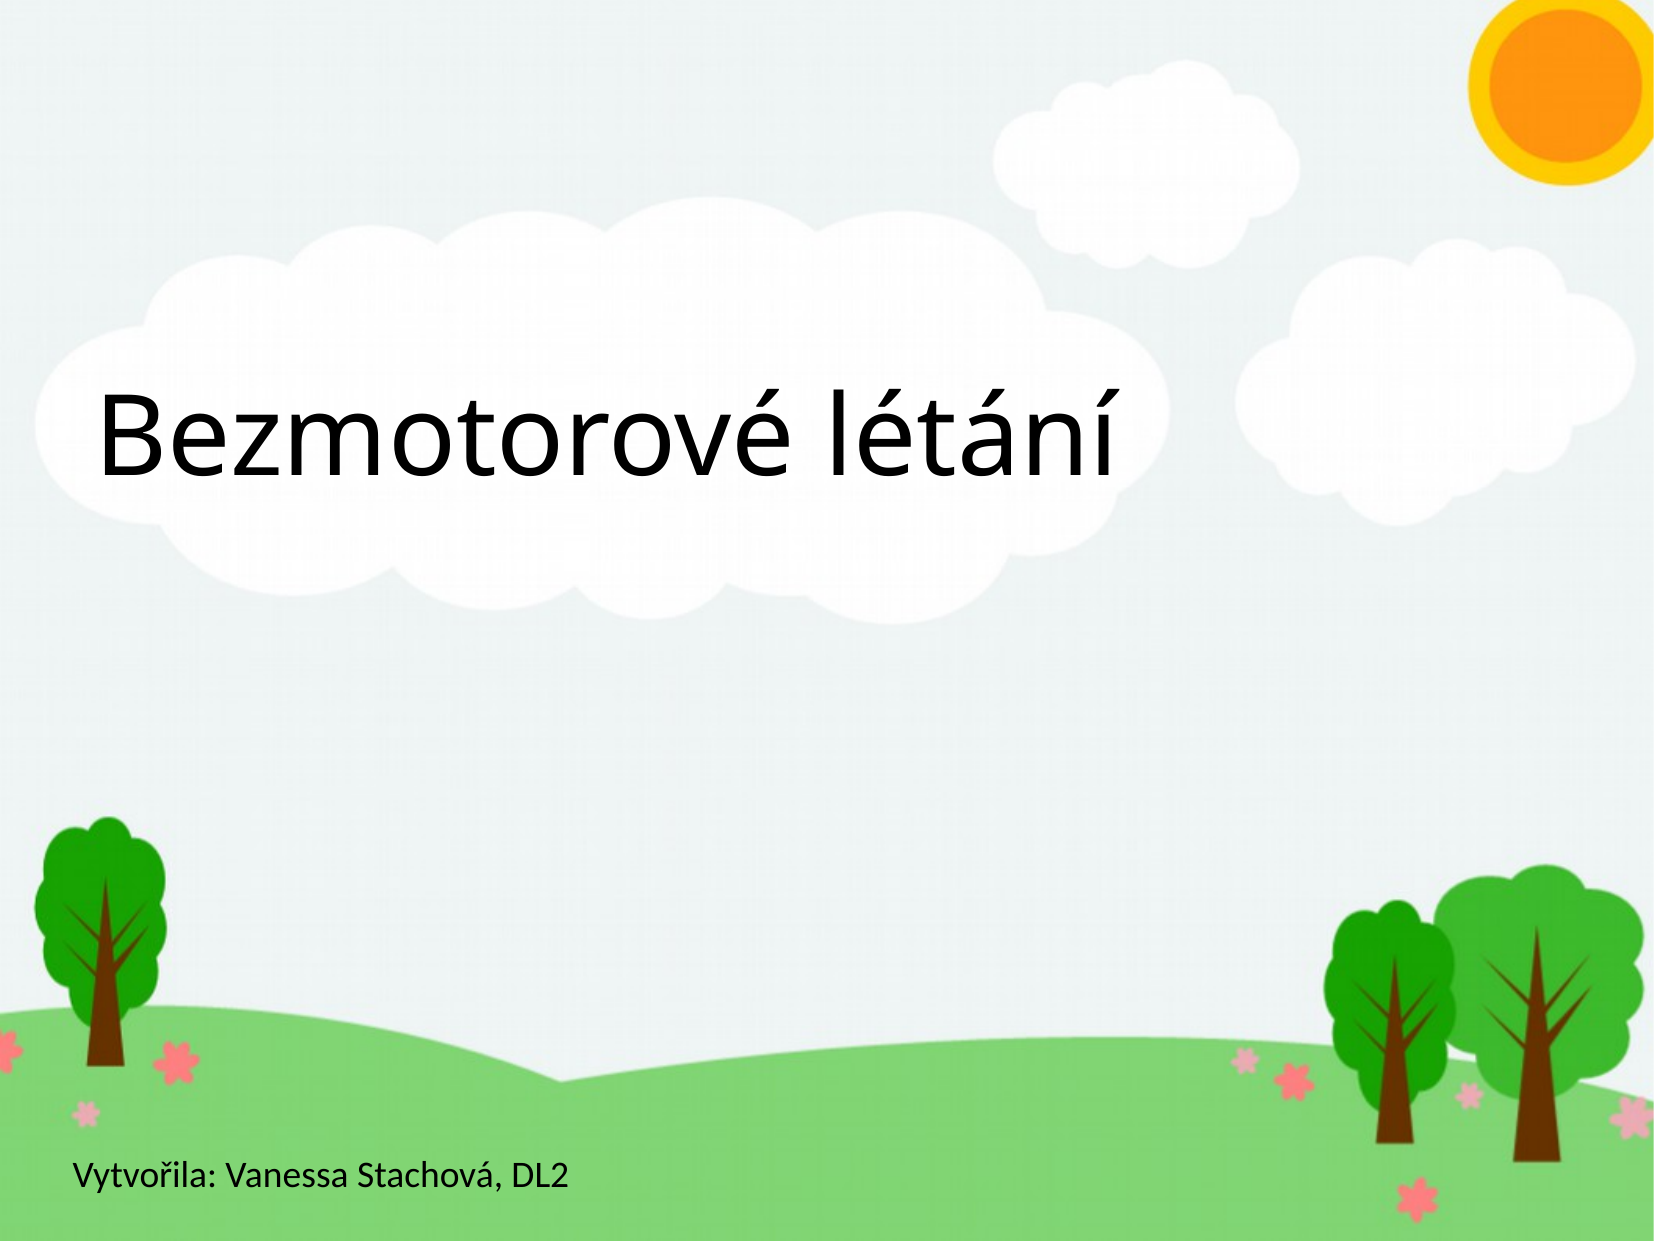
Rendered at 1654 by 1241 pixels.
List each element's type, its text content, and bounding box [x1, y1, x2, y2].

text_box Vytvořila: Vanessa Stachová, DL2 [57, 1142, 1102, 1203]
title Bezmotorové létání [94, 282, 1560, 579]
